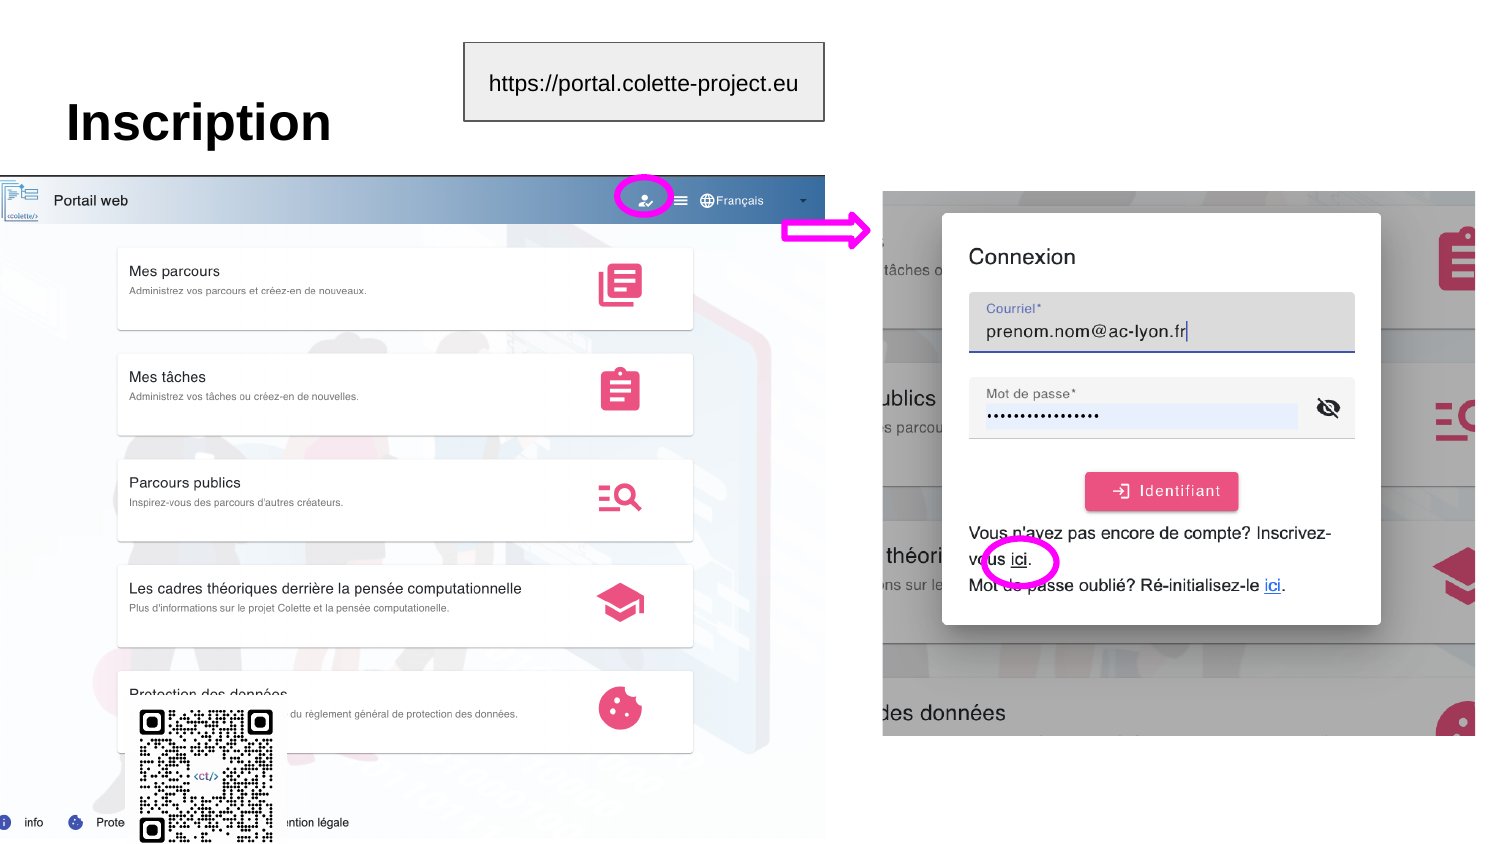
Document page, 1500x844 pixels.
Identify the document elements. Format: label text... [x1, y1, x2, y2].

title Inscription [51, 72, 1449, 167]
picture [0, 175, 825, 844]
picture [621, 181, 667, 211]
text_box https://portal.colette-project.eu [464, 42, 824, 121]
picture [788, 226, 825, 235]
picture [882, 191, 1476, 736]
